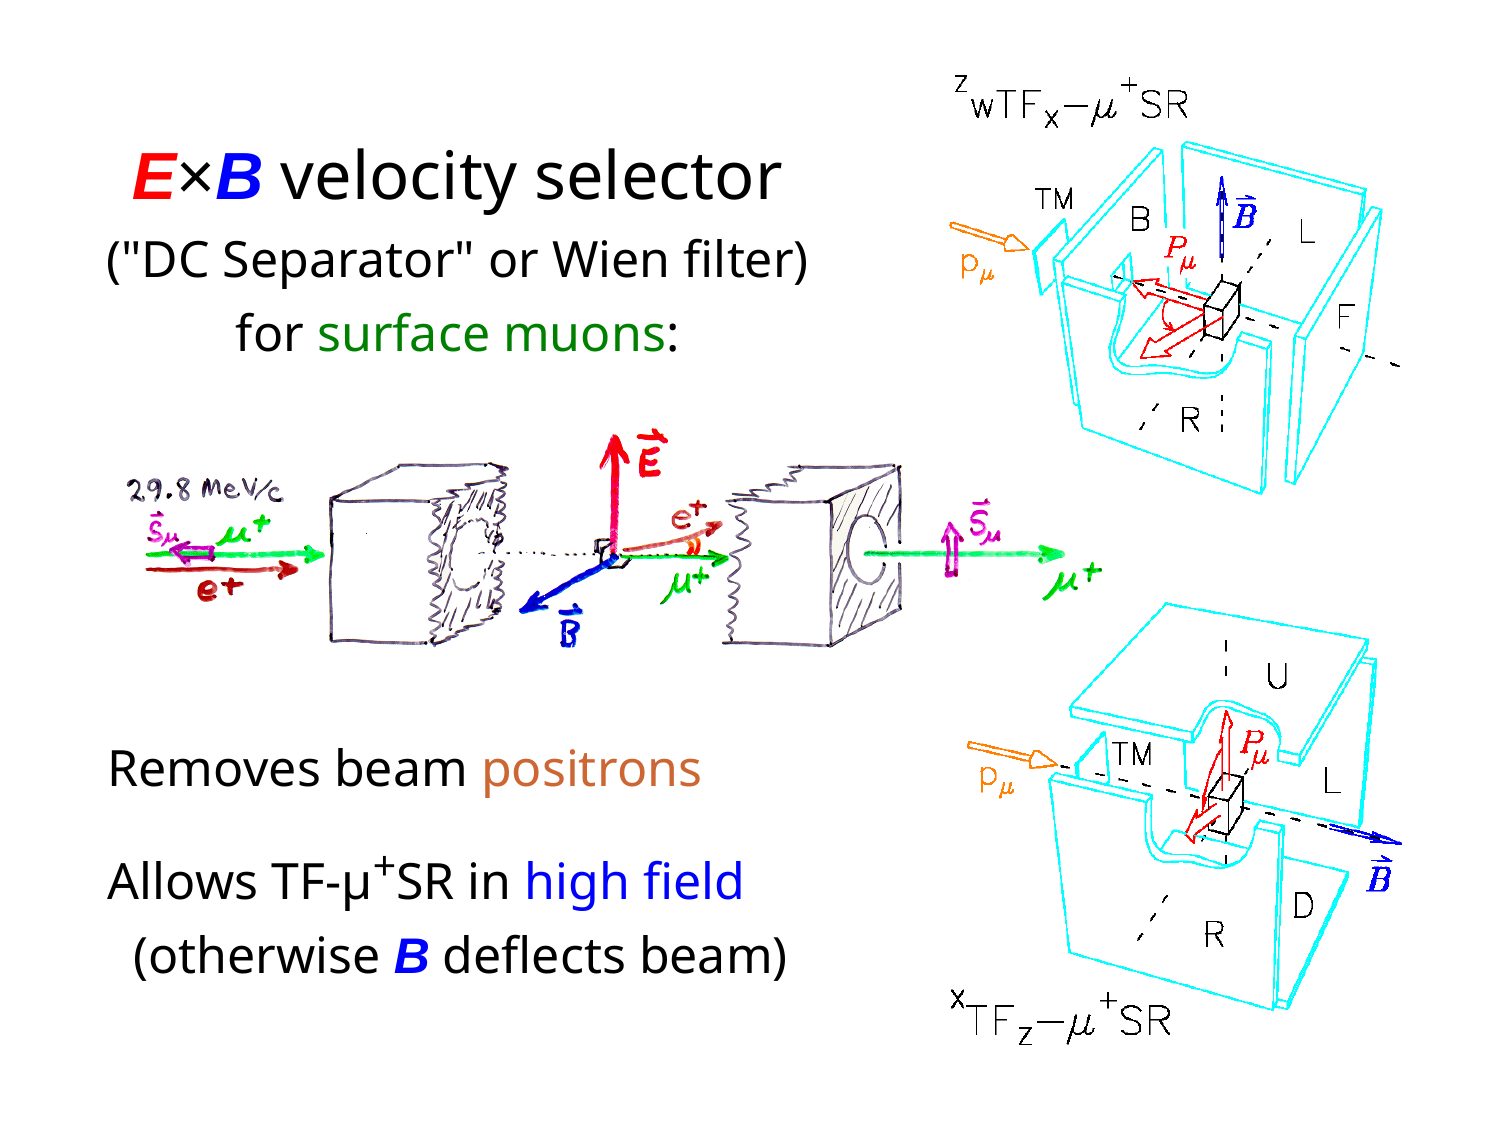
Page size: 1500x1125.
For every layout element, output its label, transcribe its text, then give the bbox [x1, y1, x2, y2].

text_box Removes beam positrons Allows TF-µ+SR in high field (otherwise B deflects beam) [94, 727, 844, 987]
text_box E×B velocity selector ("DC Separator" or Wien filter) for surface muons: [106, 120, 880, 361]
picture [126, 75, 1402, 1045]
